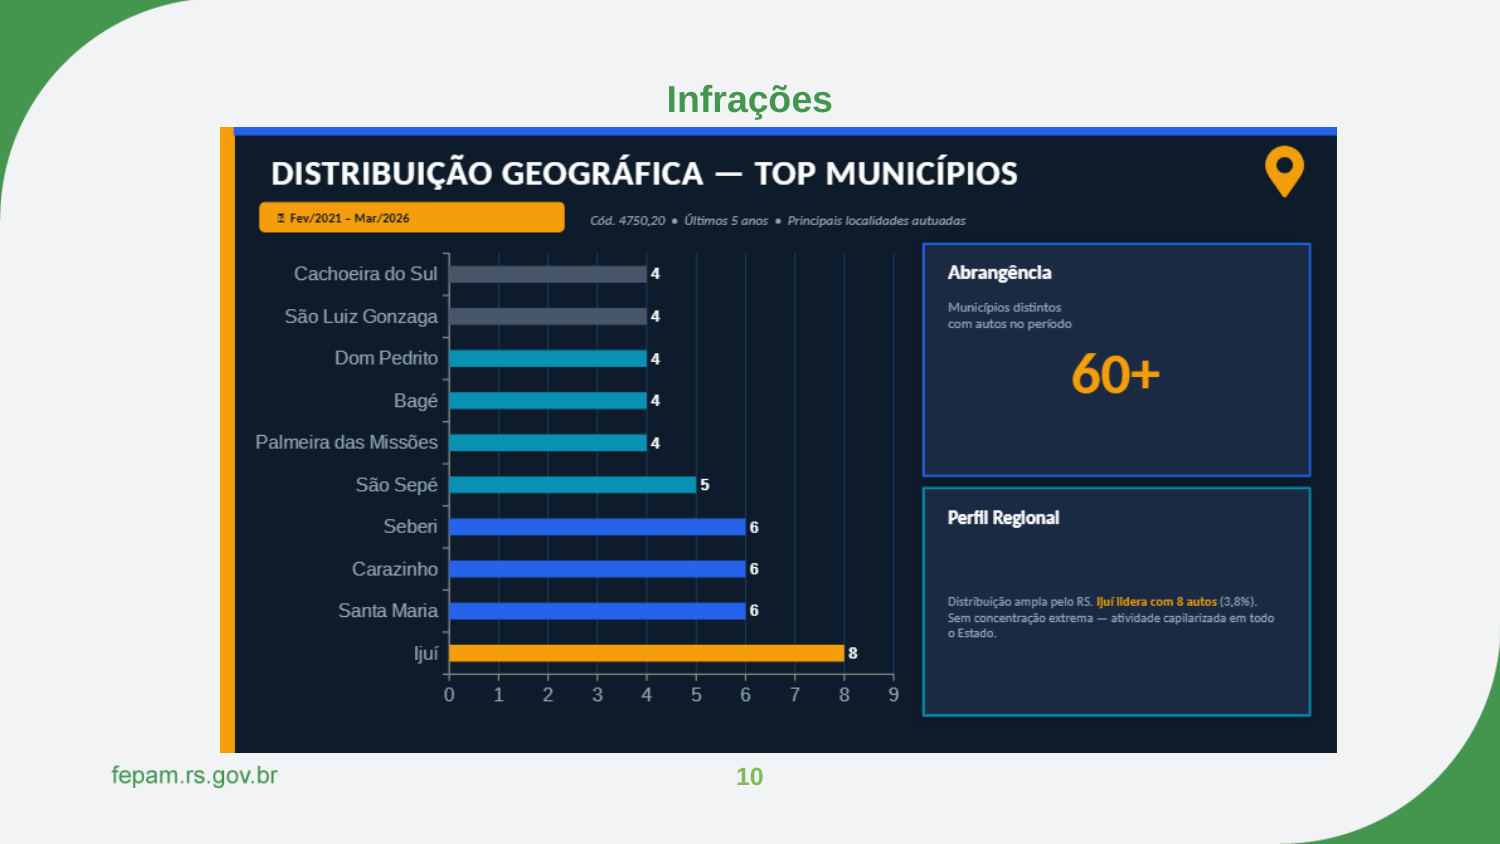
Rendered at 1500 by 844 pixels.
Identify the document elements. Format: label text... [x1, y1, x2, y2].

picture [220, 127, 1337, 753]
text_box Infrações [100, 67, 1400, 129]
slide_number 10 [575, 753, 926, 798]
